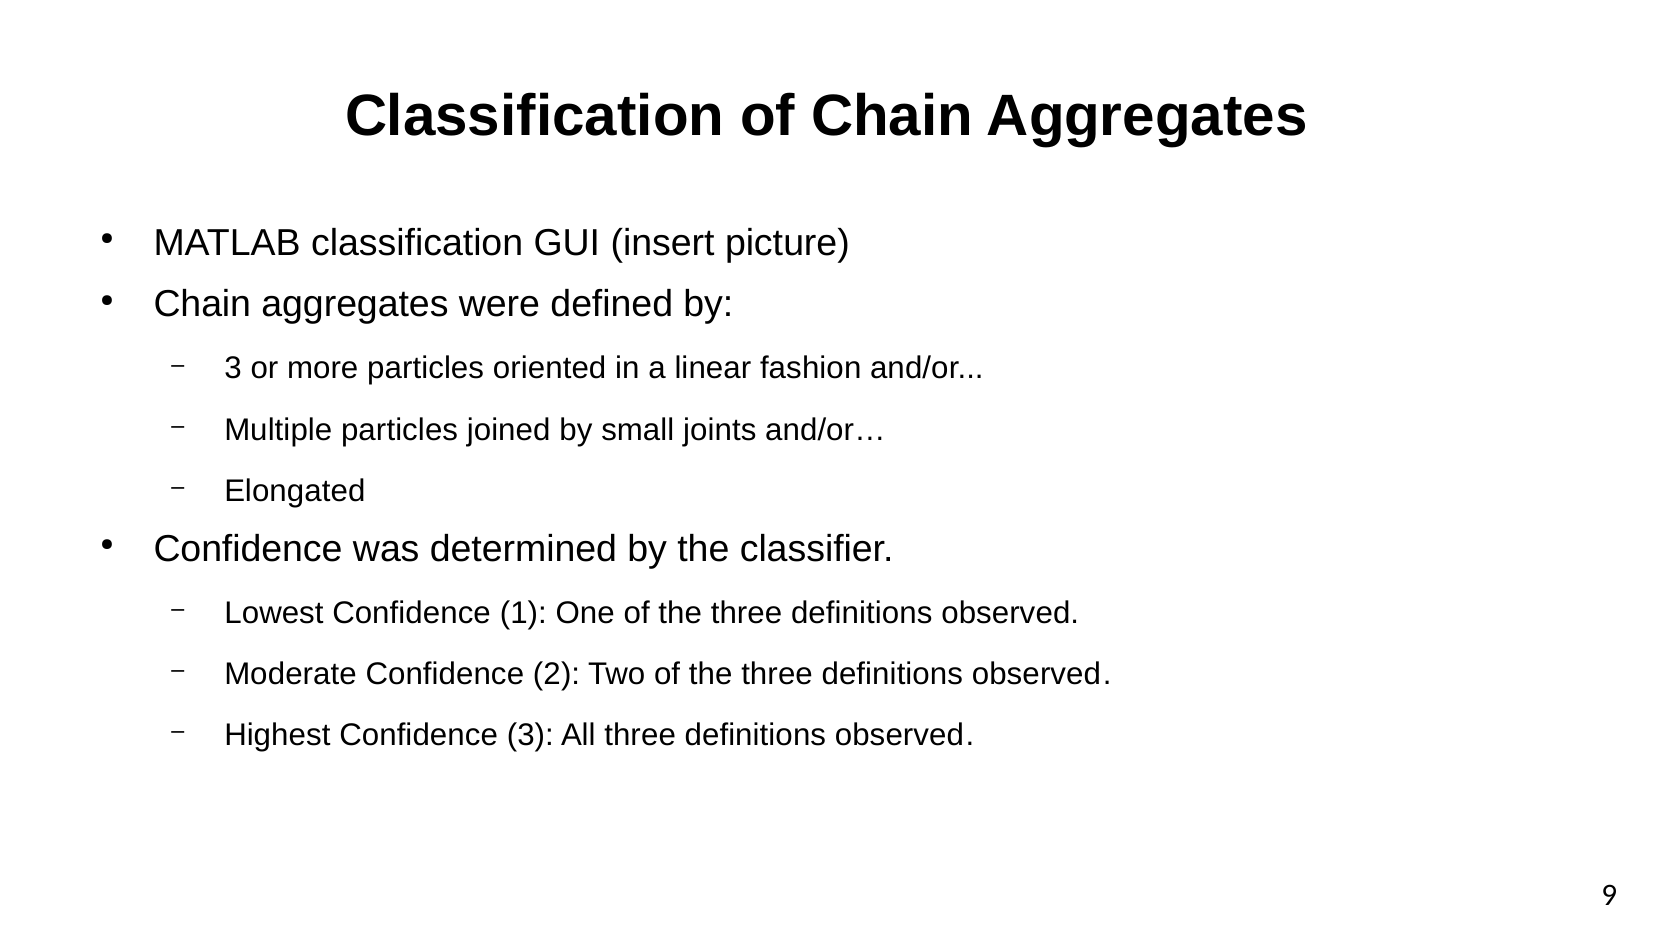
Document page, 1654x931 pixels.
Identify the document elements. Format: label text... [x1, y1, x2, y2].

list MATLAB classification GUI (insert picture) Chain aggregates were defined by: 3 or more particles oriented in a linear fashion and/or... Multiple particles joined by small joints and/or… Elongated Confidence was determined by the classifier. Lowest Confidence (1): One of the three definitions observed. Moderate Confidence (2): Two of the three definitions observed. Highest Confidence (3): All three definitions observed. [82, 217, 1571, 758]
text_box <number> [1282, 870, 1633, 916]
title Classification of Chain Aggregates [82, 37, 1571, 193]
